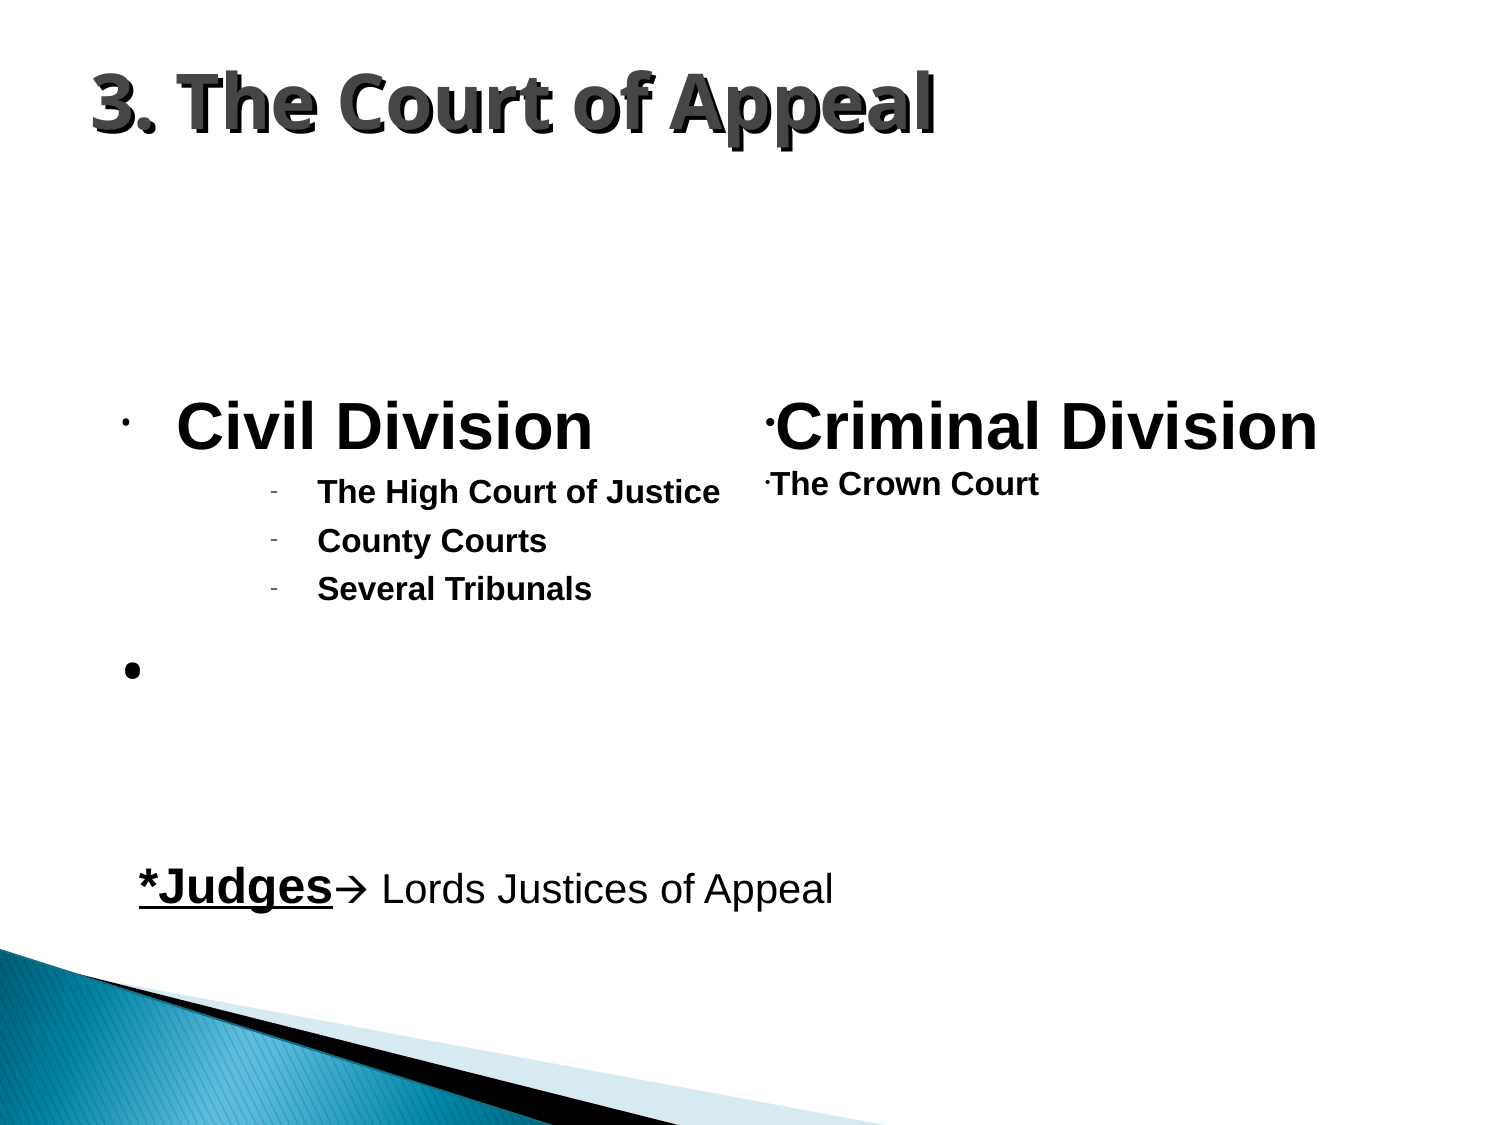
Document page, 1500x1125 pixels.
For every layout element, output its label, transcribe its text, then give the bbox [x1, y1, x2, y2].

title 3. The Court of Appeal [75, 45, 1426, 233]
text_box Civil Division The High Court of Justice County Courts Several Tribunals [105, 375, 792, 682]
text_box *Judges Lords Justices of Appeal [123, 846, 1377, 922]
text_box Criminal Division The Crown Court [750, 375, 1365, 598]
